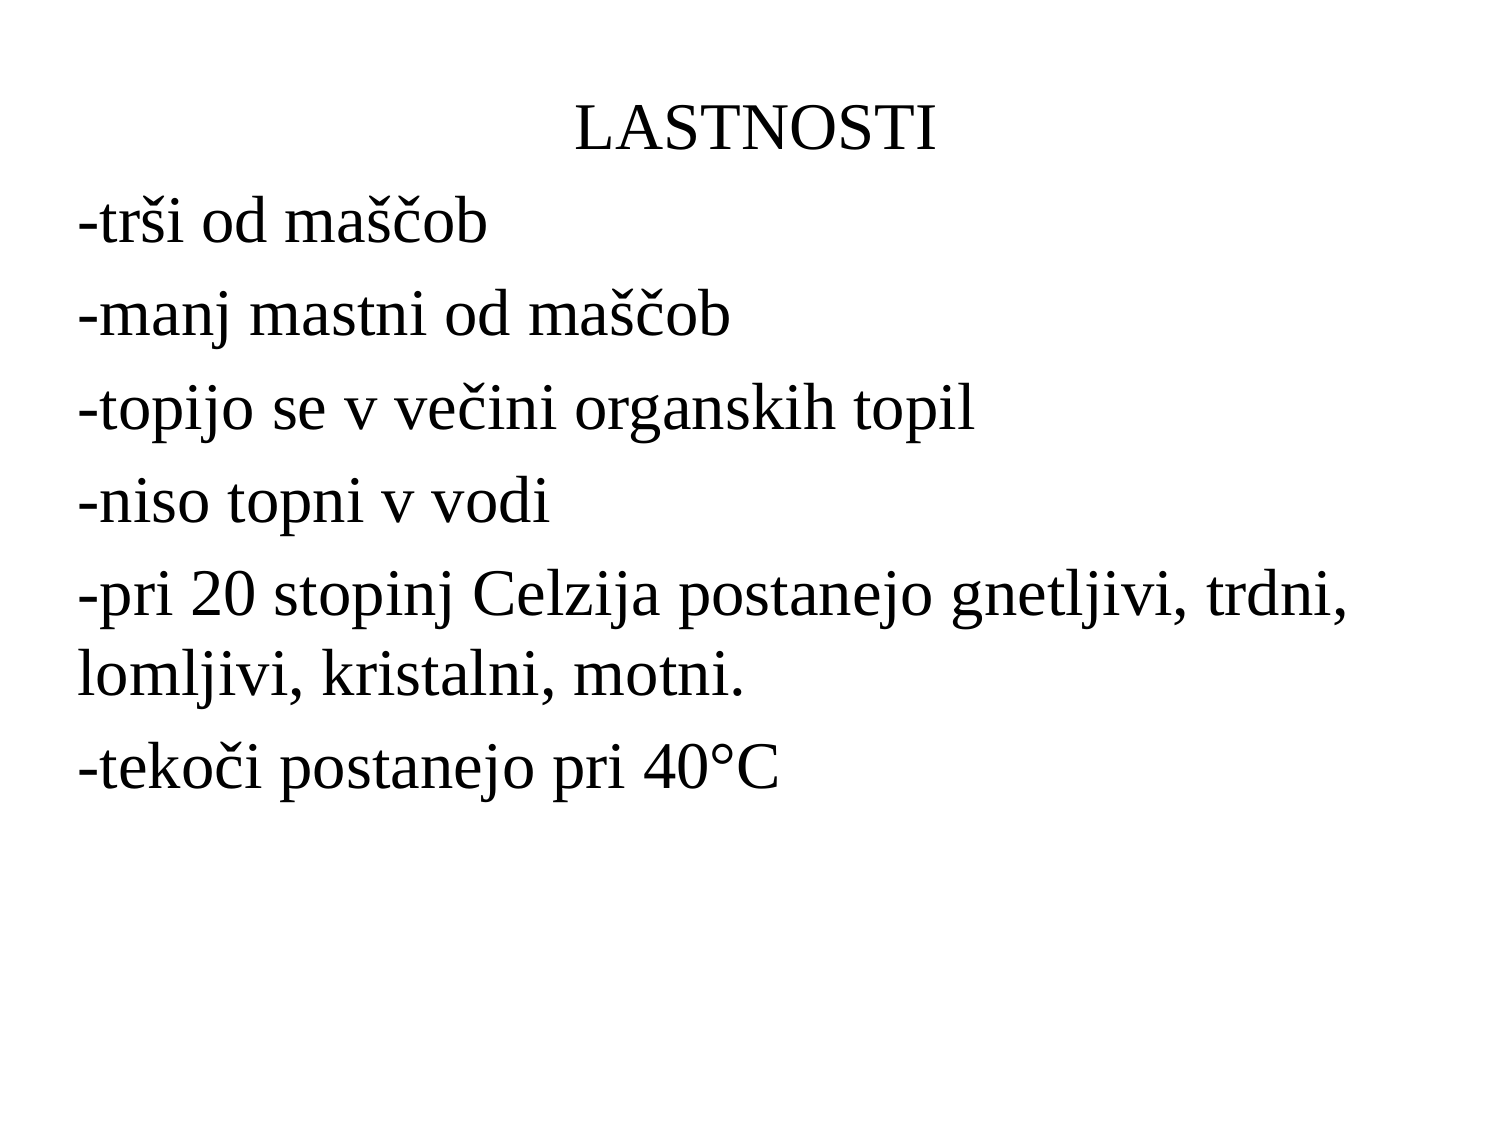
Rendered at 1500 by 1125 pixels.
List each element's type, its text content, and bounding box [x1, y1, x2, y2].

subtitle LASTNOSTI -trši od maščob -manj mastni od maščob -topijo se v večini organskih topil -niso topni v vodi -pri 20 stopinj Celzija postanejo gnetljivi, trdni, lomljivi, kristalni, motni. -tekoči postanejo pri 40°C [62, 75, 1450, 1075]
